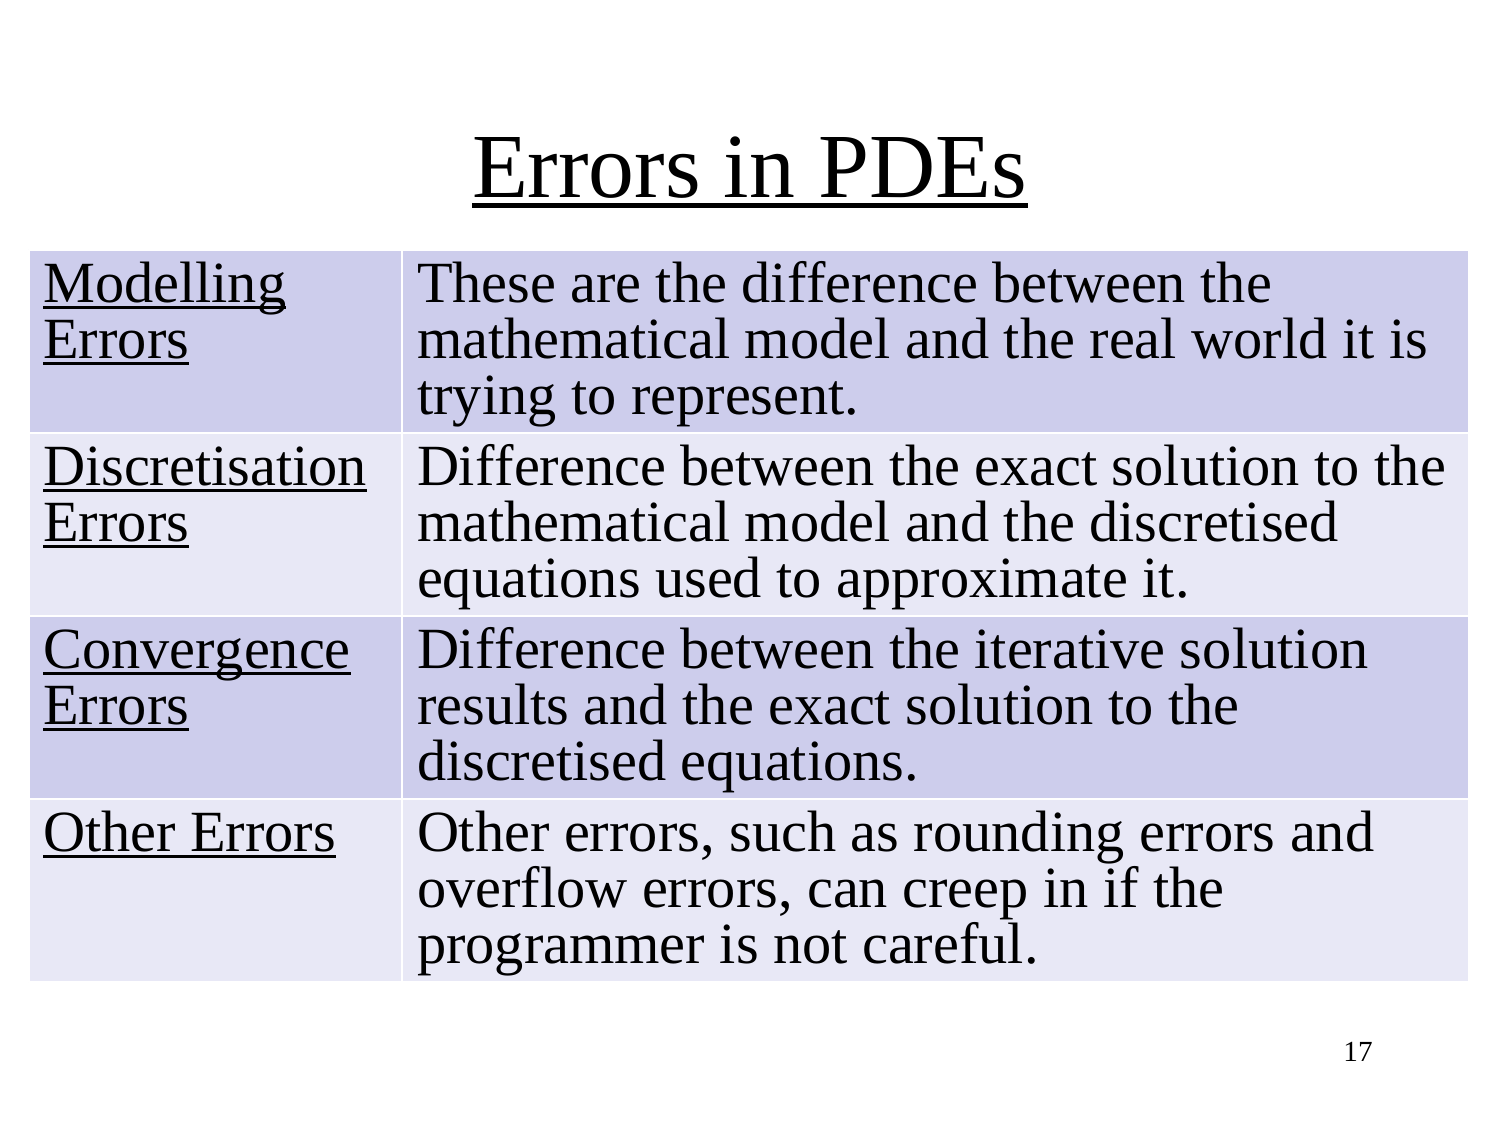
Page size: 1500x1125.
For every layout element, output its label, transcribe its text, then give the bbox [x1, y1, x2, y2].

text_box Difference between the exact solution to the mathematical model and the discretised equations used to approximate it. [403, 434, 1468, 615]
text_box These are the difference between the mathematical model and the real world it is trying to represent. [403, 251, 1468, 432]
text_box Discretisation Errors [30, 434, 401, 615]
text_box Modelling Errors [30, 251, 401, 432]
text_box <number> [1074, 1025, 1388, 1101]
title Errors in PDEs [112, 99, 1388, 234]
text_box Difference between the iterative solution results and the exact solution to the discretised equations. [403, 617, 1468, 798]
text_box Other Errors [30, 800, 401, 981]
text_box Other errors, such as rounding errors and overflow errors, can creep in if the programmer is not careful. [403, 800, 1468, 981]
text_box Convergence Errors [30, 617, 401, 798]
